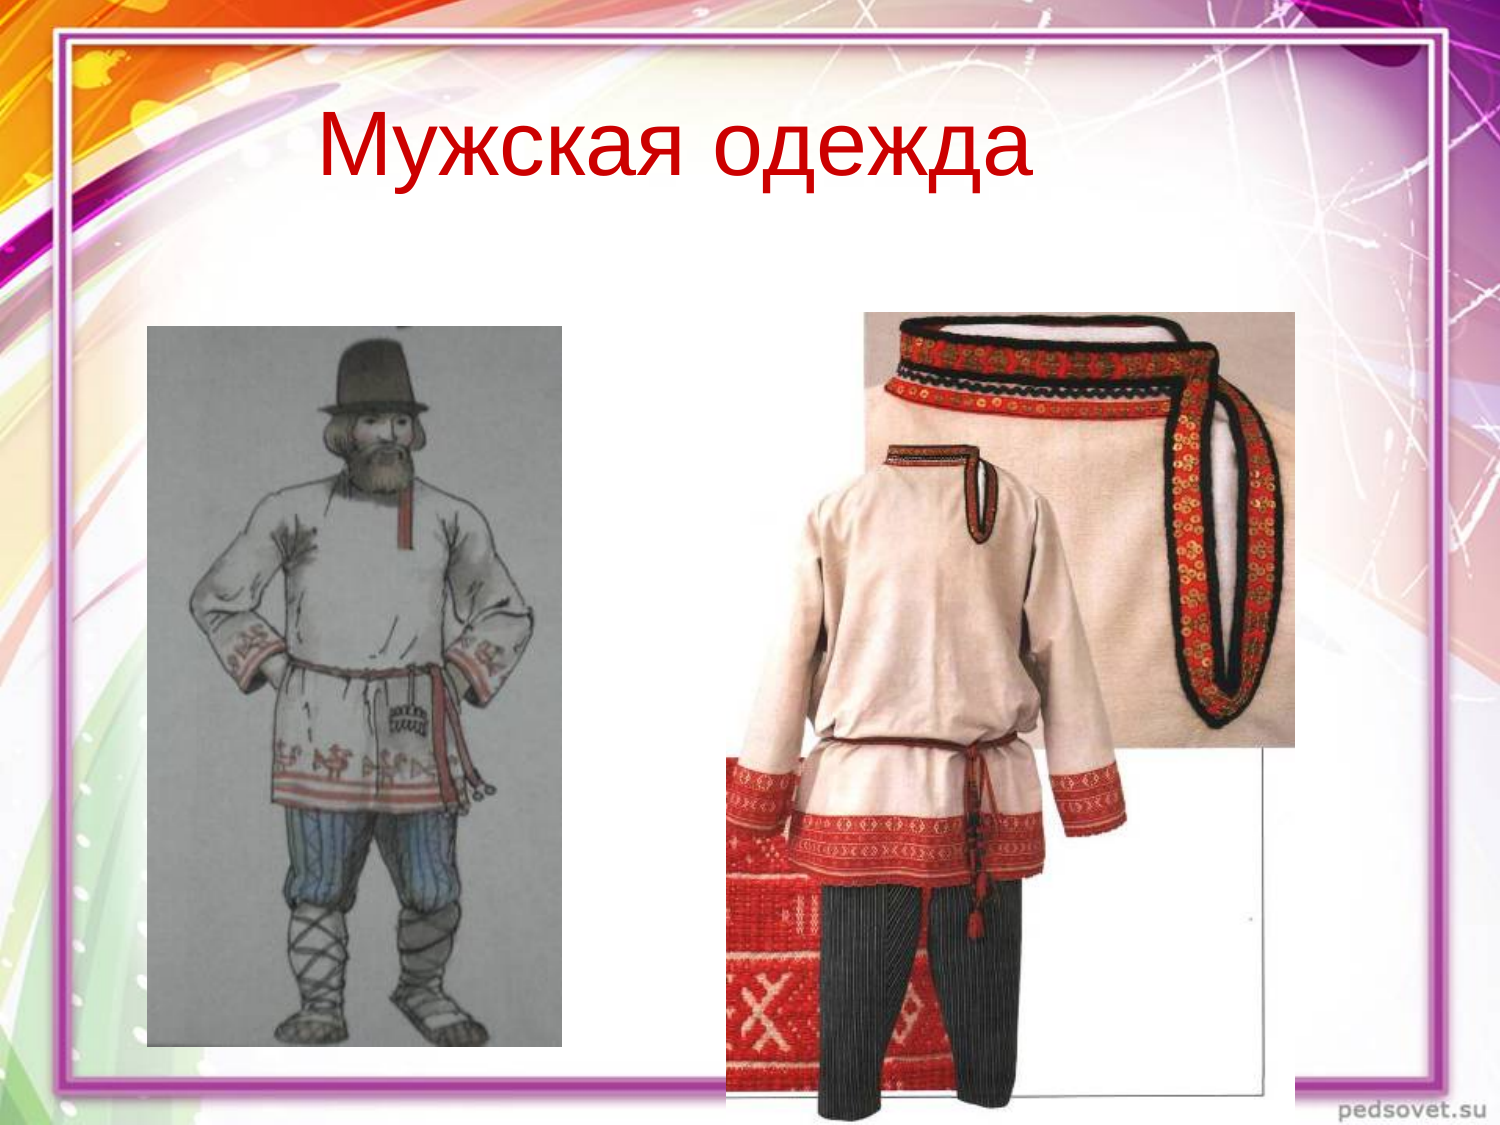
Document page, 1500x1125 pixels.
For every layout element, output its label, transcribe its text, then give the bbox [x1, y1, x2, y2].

title Мужская одежда [0, 45, 1351, 233]
picture [0, 0, 1500, 1125]
